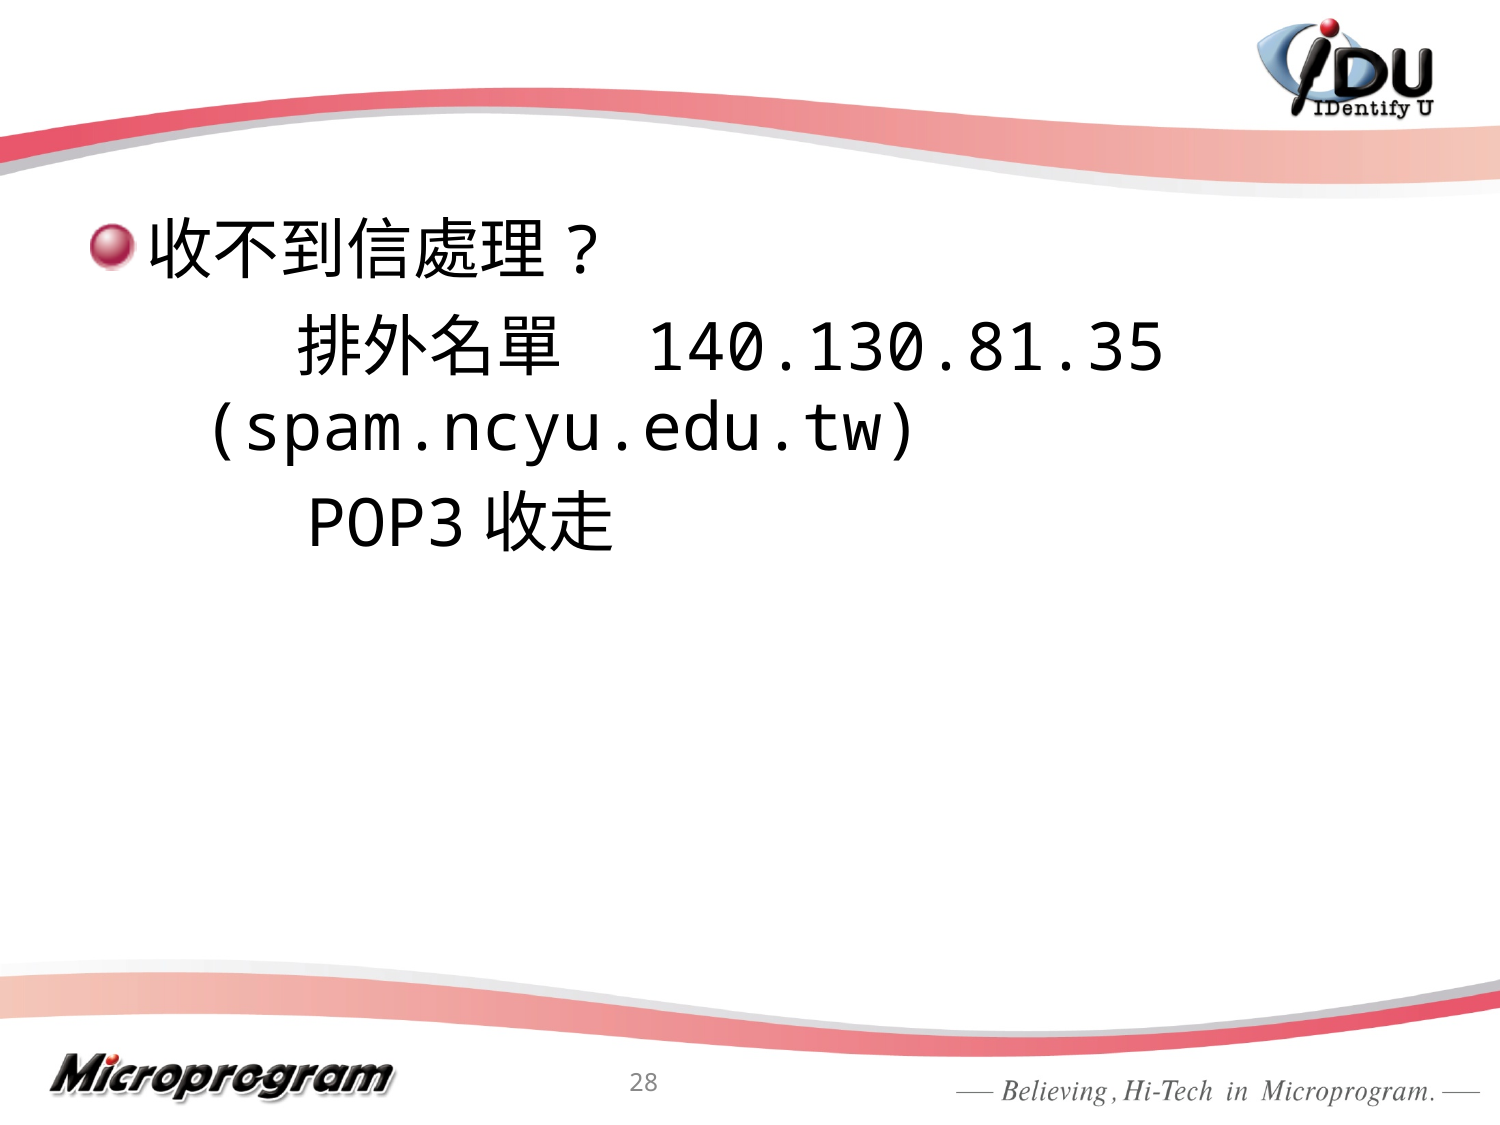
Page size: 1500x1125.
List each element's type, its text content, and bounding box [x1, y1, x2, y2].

text_box [468, 1053, 819, 1114]
list 收不到信處理? 排外名單 140.130.81.35 (spam.ncyu.edu.tw) POP3收走 [75, 199, 1426, 954]
